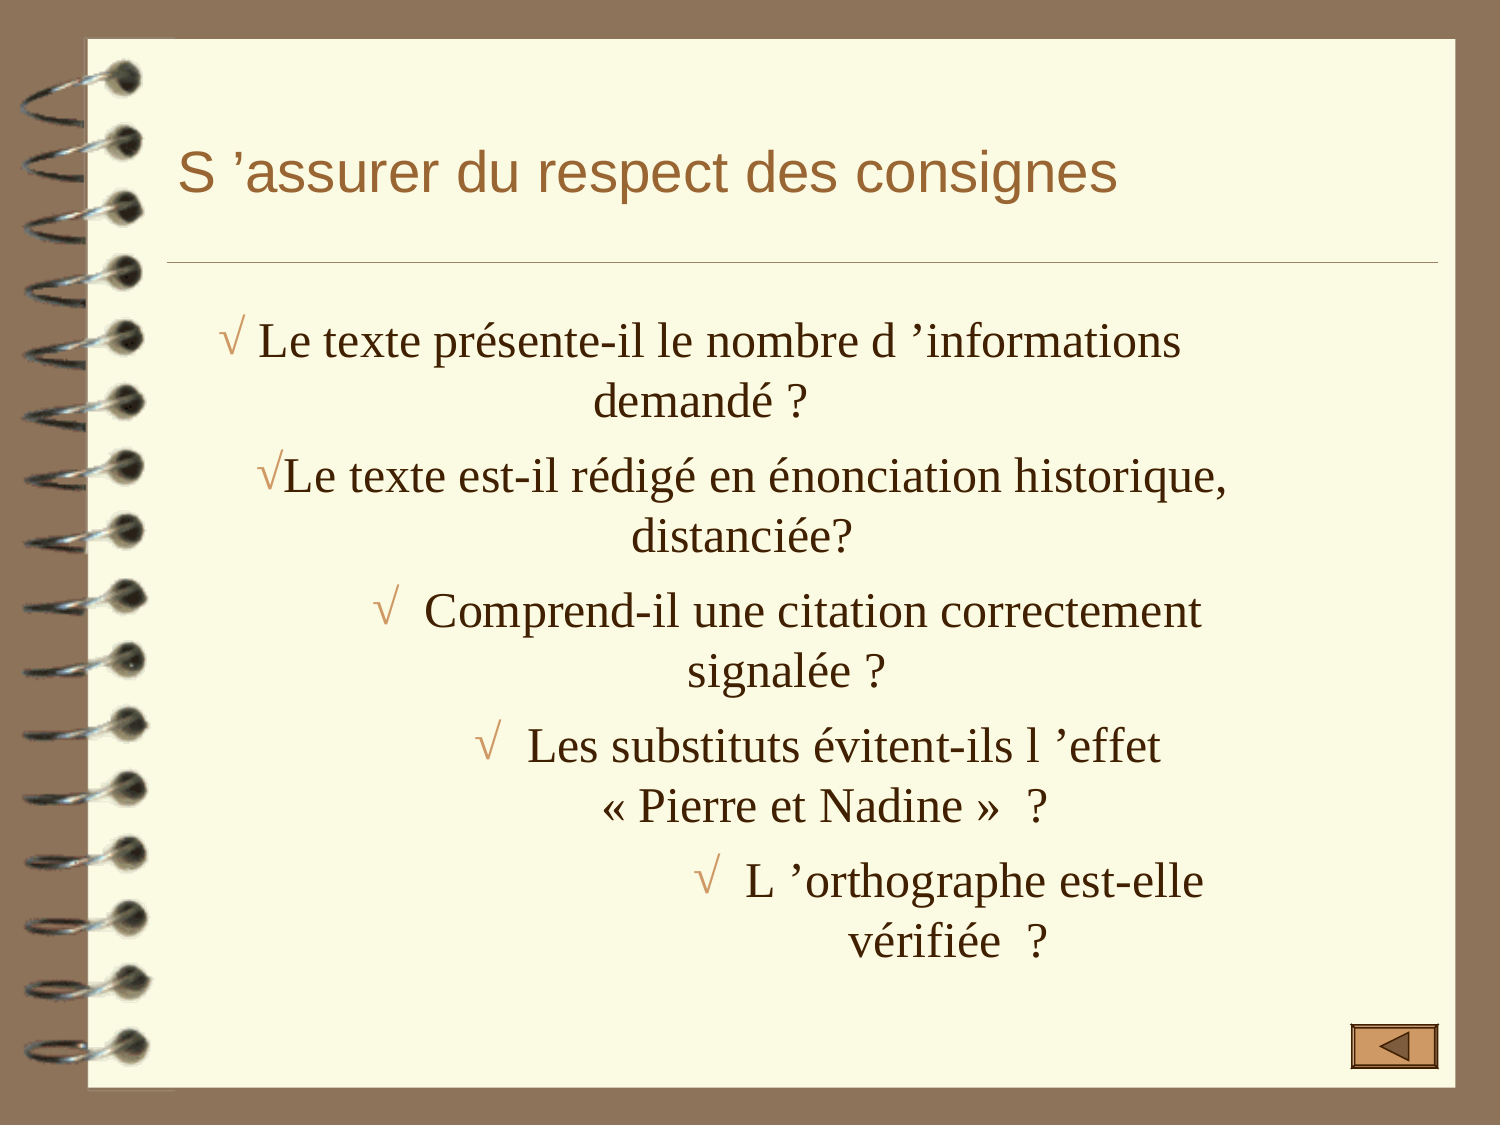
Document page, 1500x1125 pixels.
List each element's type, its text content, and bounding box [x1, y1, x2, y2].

text_box Le texte est-il rédigé en énonciation historique, distanciée? [224, 434, 1261, 571]
title S ’assurer du respect des consignes [162, 74, 1438, 263]
text_box Comprend-il une citation correctement signalée ? [350, 571, 1226, 704]
text_box [1353, 1024, 1438, 1068]
picture [0, 0, 175, 1125]
text_box L ’orthographe est-elle vérifiée ? [673, 839, 1226, 976]
text_box Les substituts évitent-ils l ’effet « Pierre et Nadine » ? [350, 704, 1301, 841]
text_box Le texte présente-il le nombre d ’informations demandé ? [176, 299, 1225, 436]
